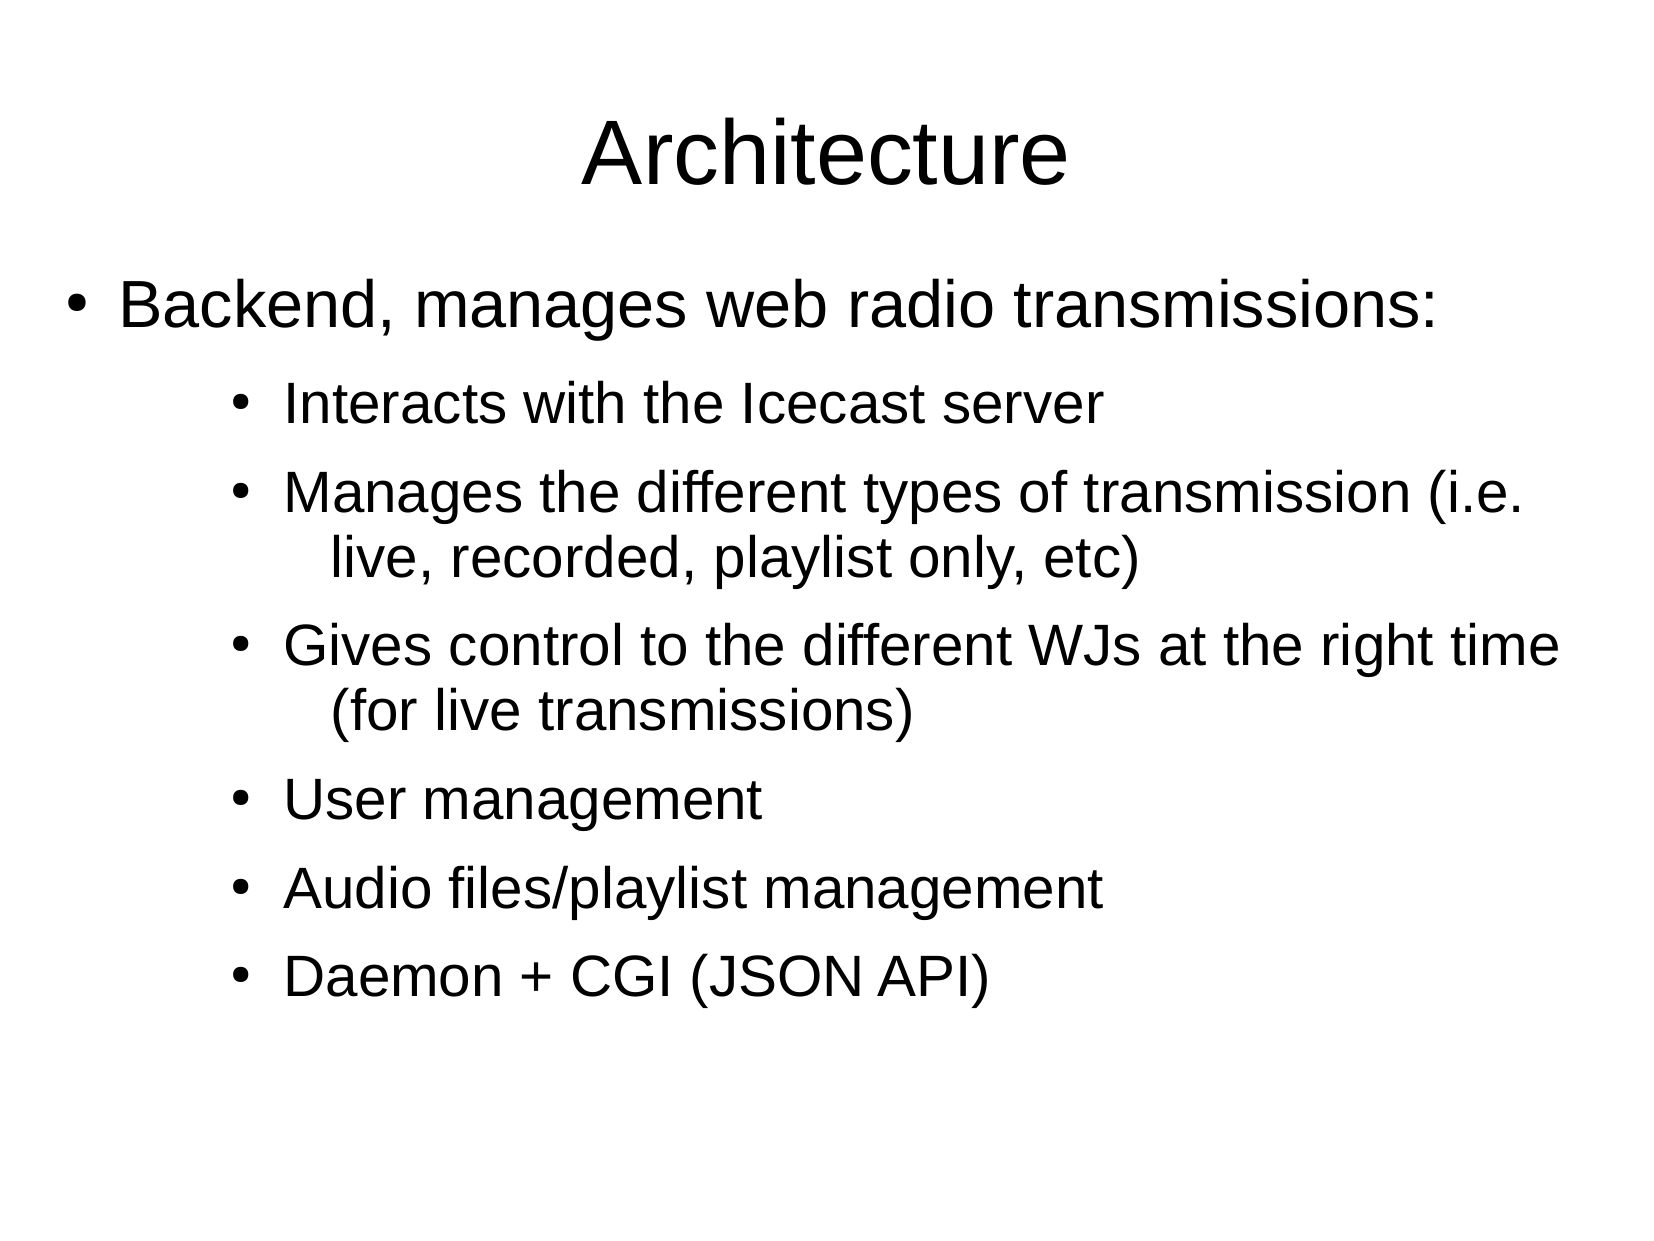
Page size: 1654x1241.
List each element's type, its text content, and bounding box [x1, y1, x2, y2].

title Architecture [82, 49, 1571, 257]
list Backend, manages web radio transmissions: Interacts with the Icecast server Manages the different types of transmission (i.e. live, recorded, playlist only, etc) Gives control to the different WJs at the right time (for live transmissions) User management Audio files/playlist management Daemon + CGI (JSON API) [47, 266, 1613, 1185]
